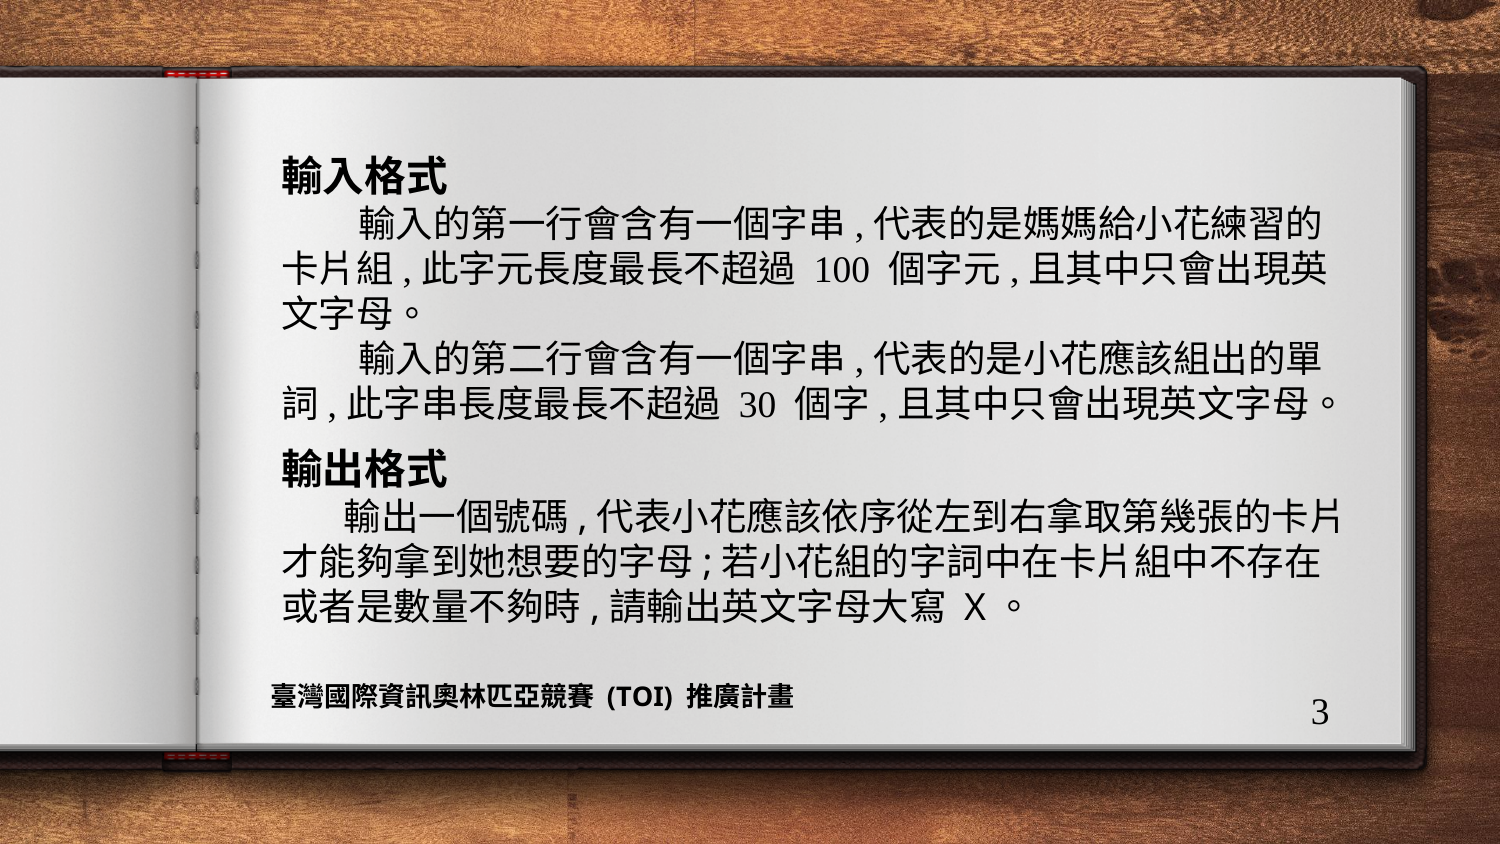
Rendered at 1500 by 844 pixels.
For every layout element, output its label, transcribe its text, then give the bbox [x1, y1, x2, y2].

text_box 輸出格式 輸出一個號碼,代表小花應該依序從左到右拿取第幾張的卡片才能夠拿到她想要的字母;若小花組的字詞中在卡片組中不存在或者是數量不夠時,請輸出英文字母大寫 X。 [266, 435, 1368, 635]
text_box [1295, 672, 1386, 737]
text_box 輸入格式 輸入的第一行會含有一個字串,代表的是媽媽給小花練習的卡片組,此字元長度最長不超過 100 個字元,且其中只會出現英文字母。 輸入的第二行會含有一個字串,代表的是小花應該組出的單詞,此字串長度最長不超過 30 個字,且其中只會出現英文字母。 [266, 142, 1356, 433]
